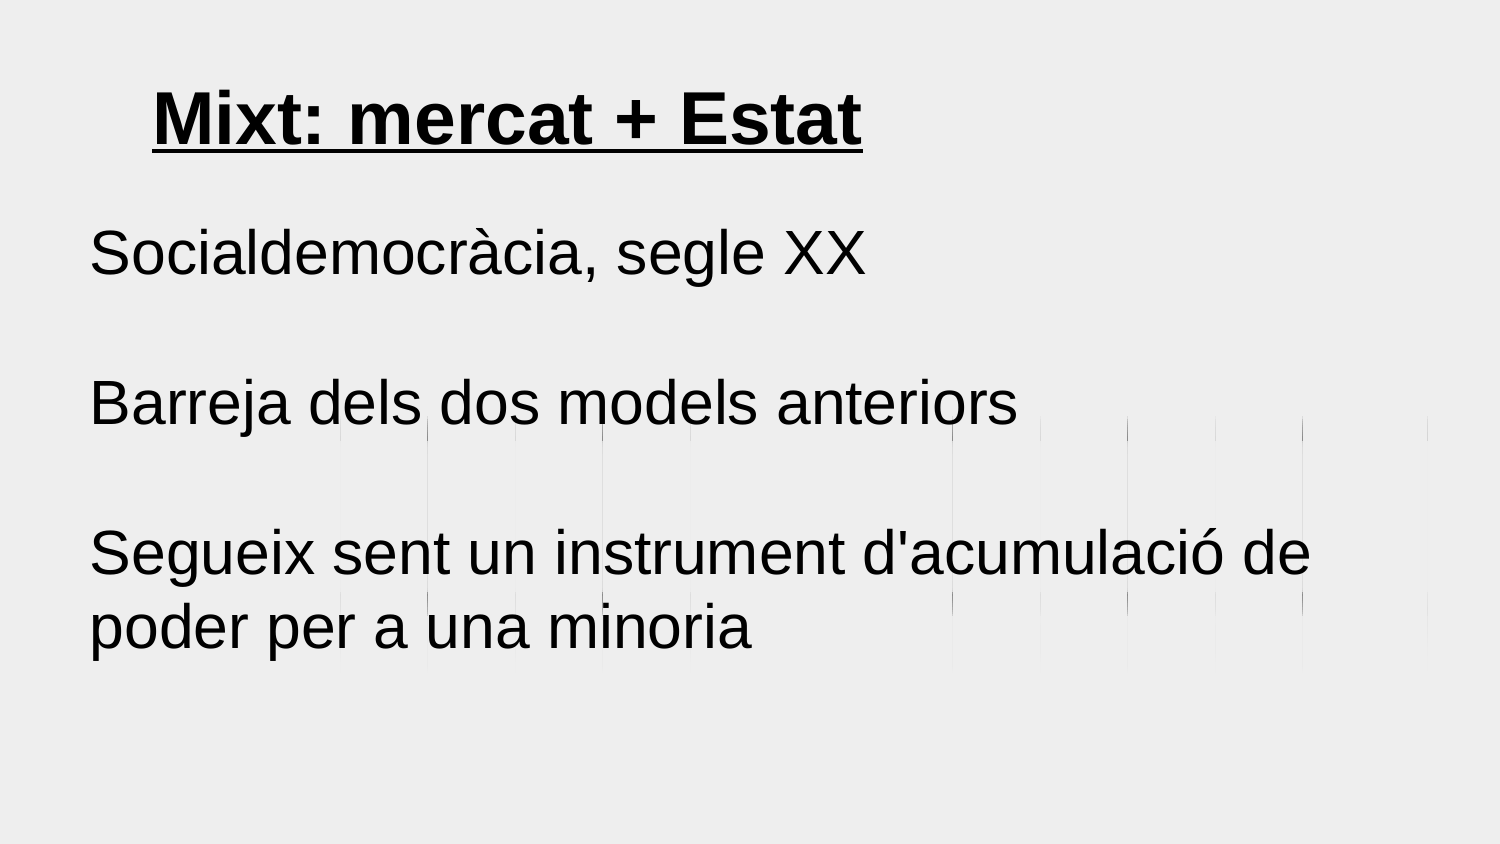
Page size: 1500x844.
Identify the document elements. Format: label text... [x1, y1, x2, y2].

text_box Mixt: mercat + Estat [74, 33, 1425, 175]
text_box Socialdemocràcia, segle XX Barreja dels dos models anteriors Segueix sent un instrument d'acumulació de poder per a una minoria [74, 196, 1425, 808]
